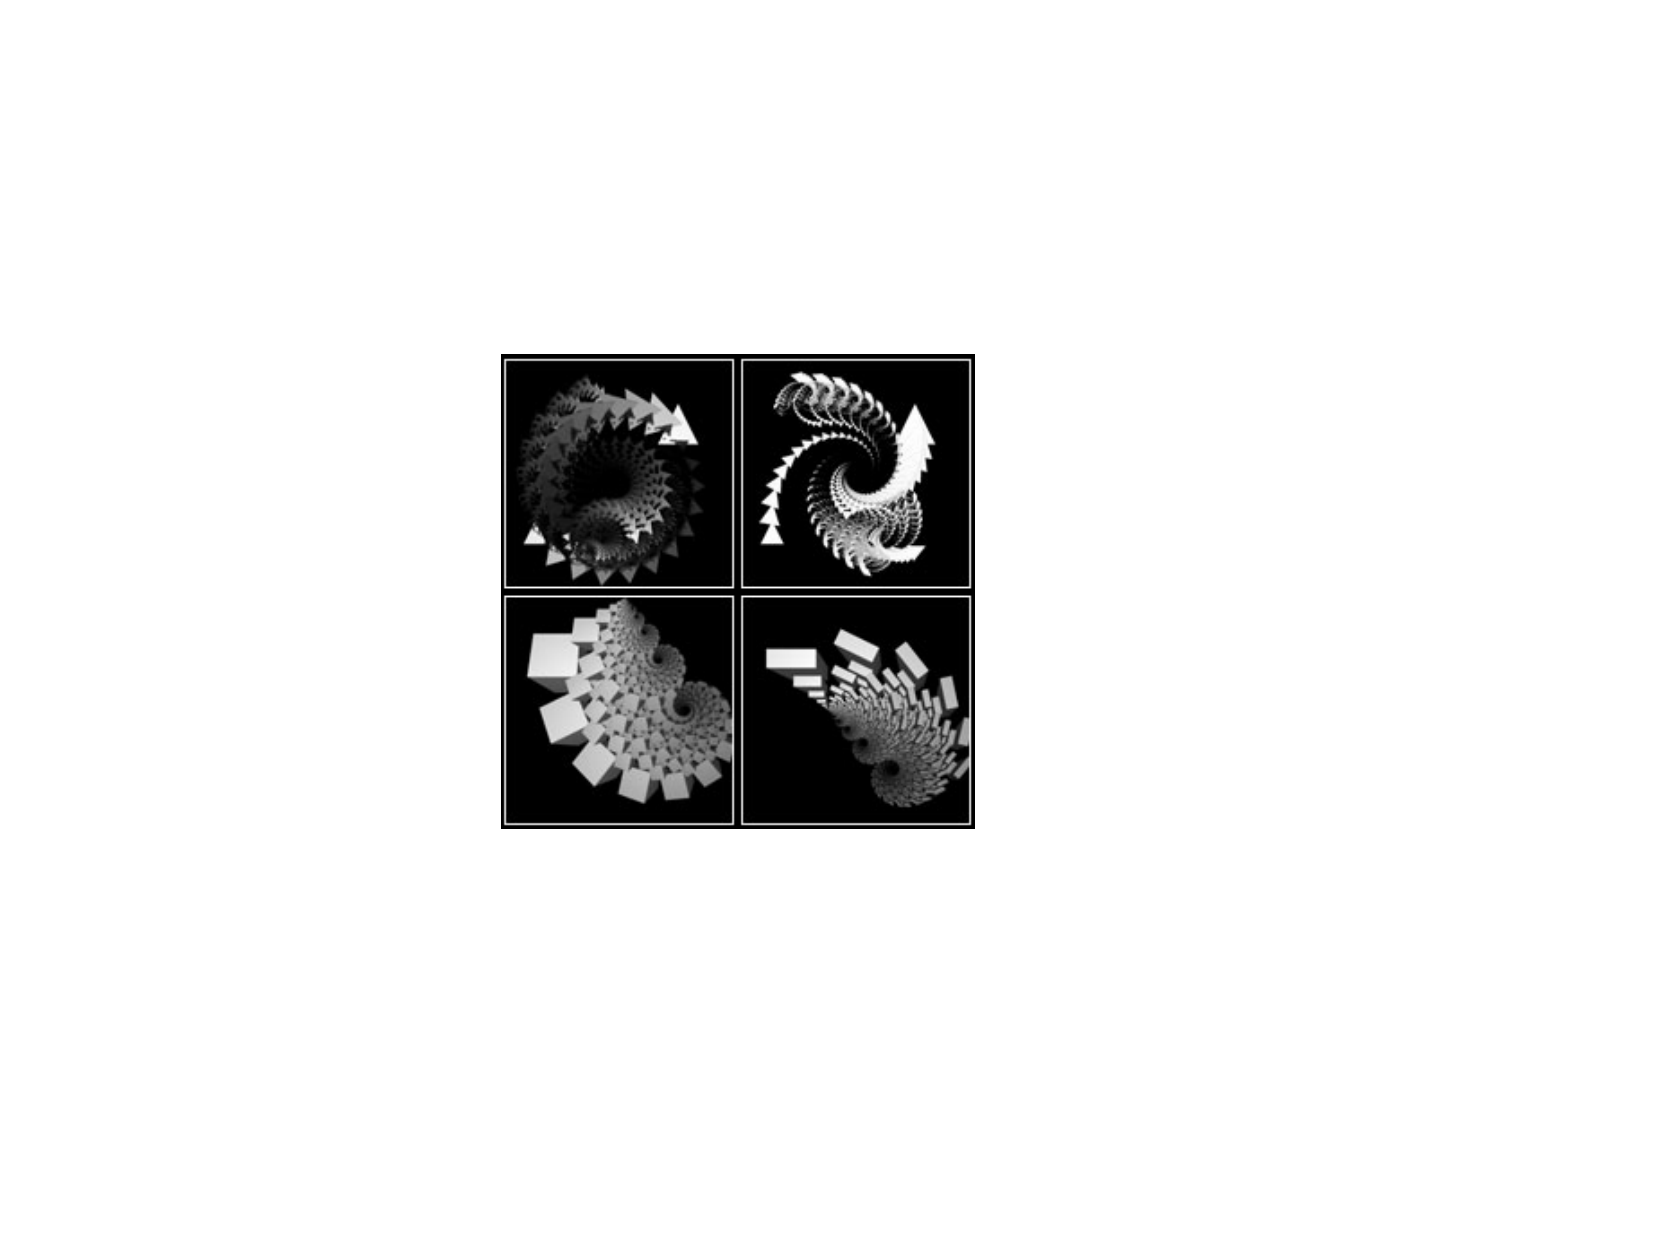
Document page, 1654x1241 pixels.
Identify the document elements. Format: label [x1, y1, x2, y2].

picture [501, 354, 975, 829]
